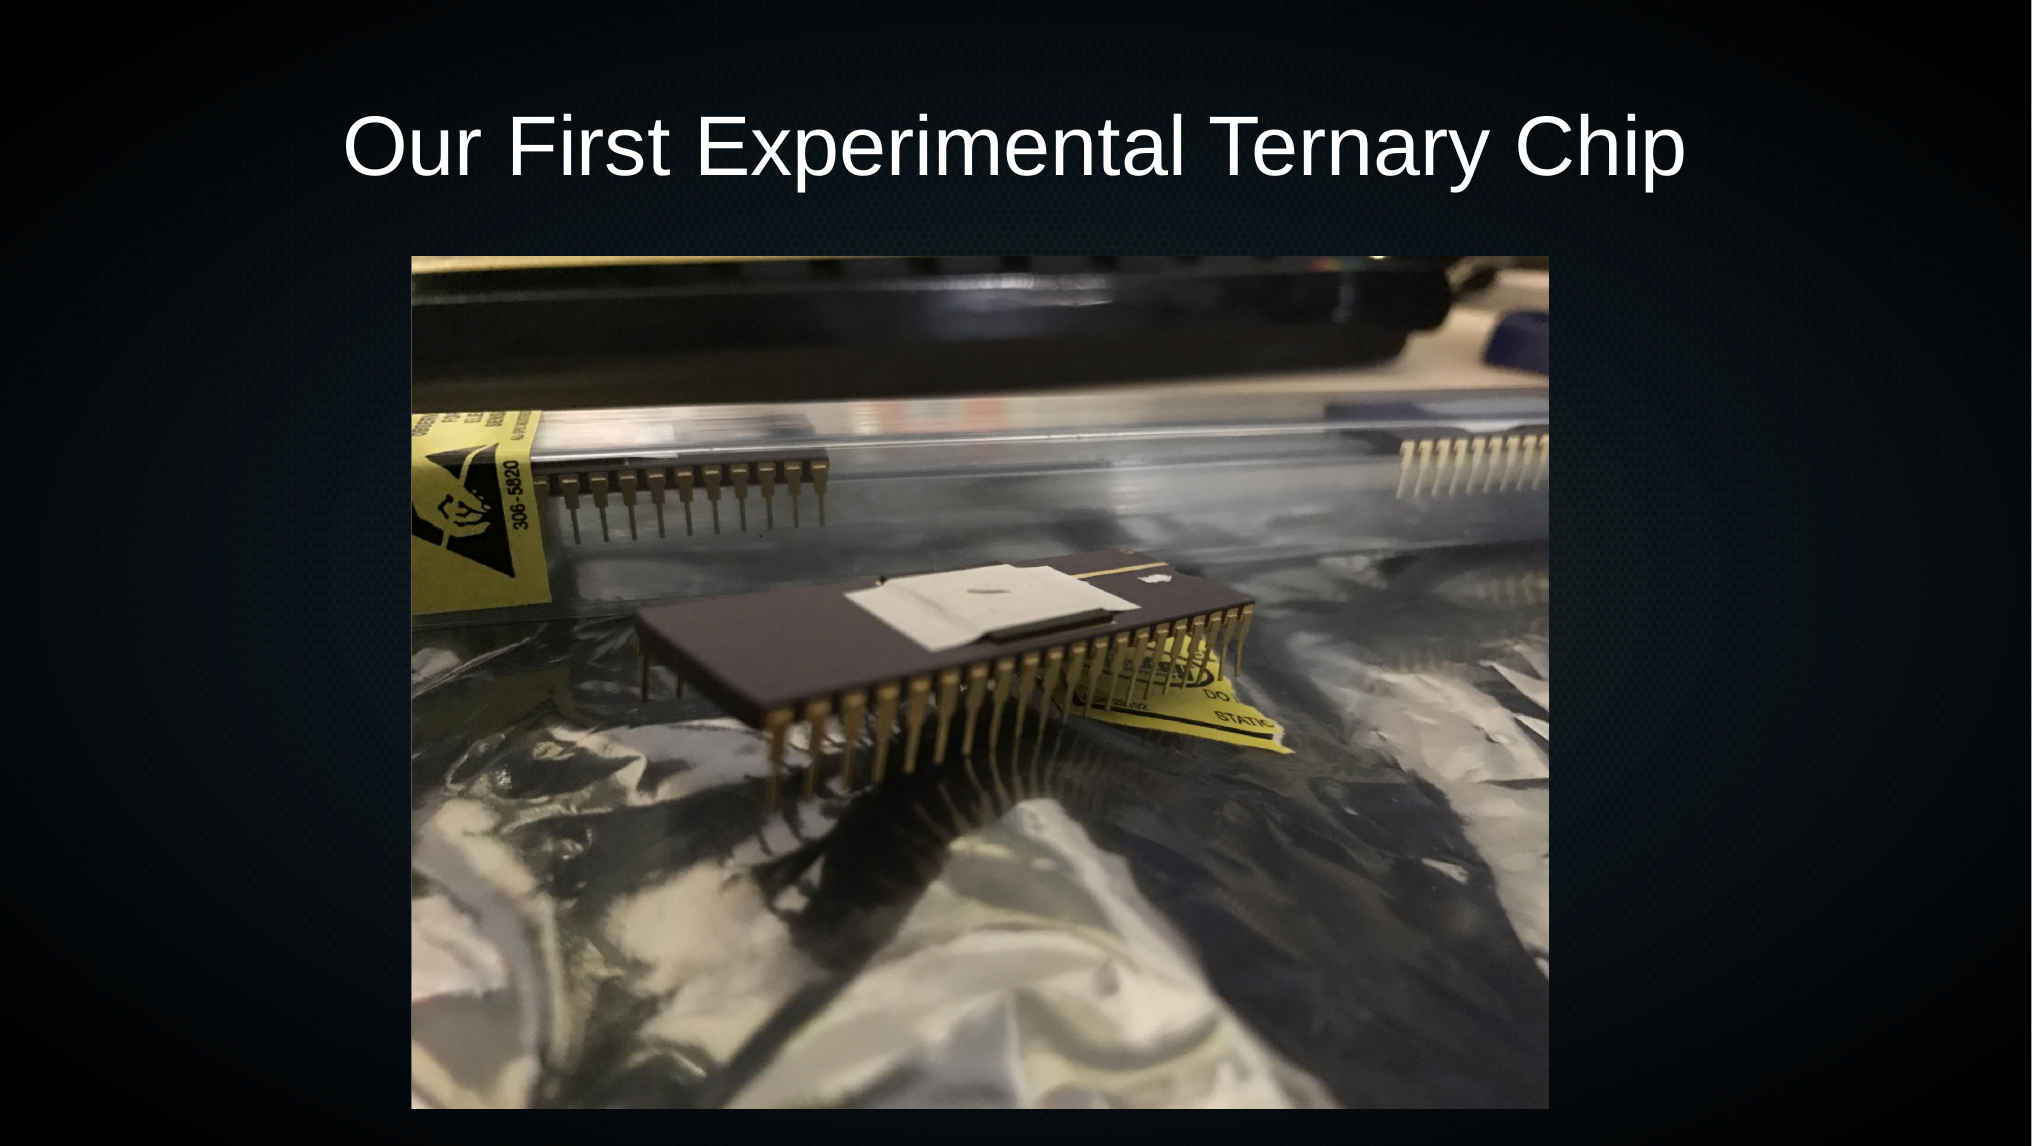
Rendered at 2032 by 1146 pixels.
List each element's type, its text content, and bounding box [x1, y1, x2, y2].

text_box Our First Experimental Ternary Chip [101, 45, 1930, 237]
picture [0, 0, 2032, 1146]
